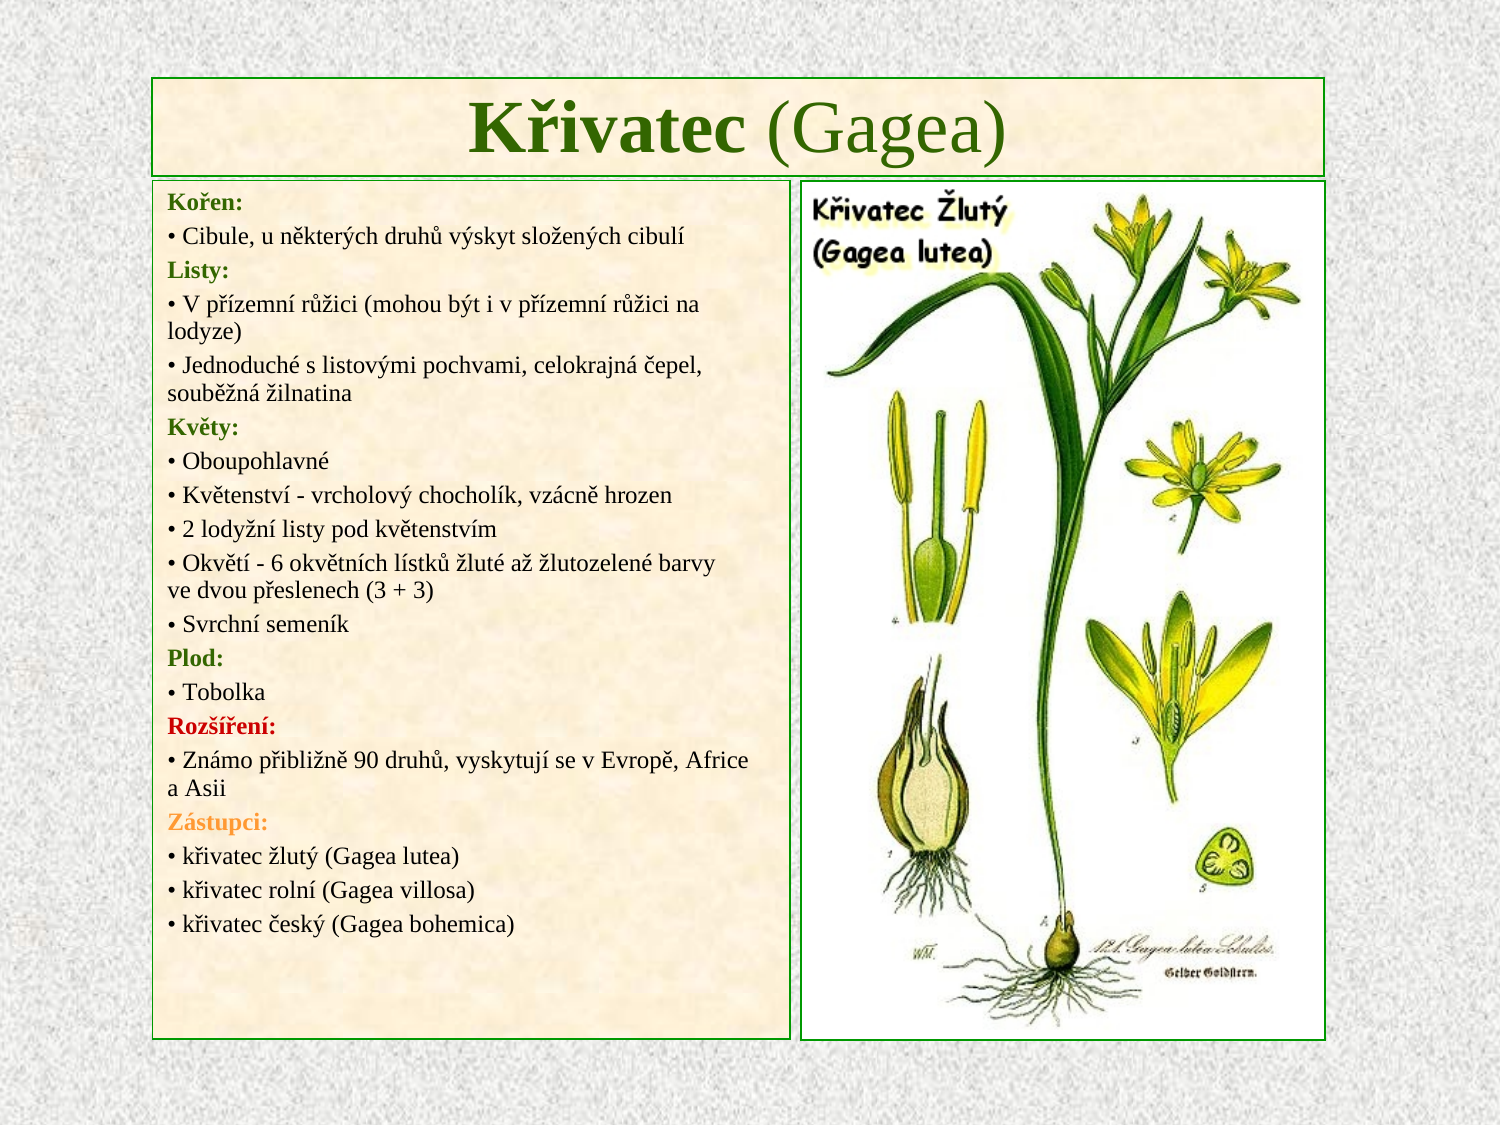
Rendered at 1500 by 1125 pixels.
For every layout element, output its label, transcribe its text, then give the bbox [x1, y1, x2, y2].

picture [0, 0, 1500, 1125]
text_box Kořen: Cibule, u některých druhů výskyt složených cibulí Listy: V přízemní růžici (mohou být i v přízemní růžici na lodyze) Jednoduché s listovými pochvami, celokrajná čepel, souběžná žilnatina Květy: Oboupohlavné Květenství - vrcholový chocholík, vzácně hrozen 2 lodyžní listy pod květenstvím Okvětí - 6 okvětních lístků žluté až žlutozelené barvy ve dvou přeslenech (3 + 3) Svrchní semeník Plod: Tobolka Rozšíření: Známo přibližně 90 druhů, vyskytují se v Evropě, Africe a Asii Zástupci: křivatec žlutý (Gagea lutea) křivatec rolní (Gagea villosa) křivatec český (Gagea bohemica) [152, 180, 790, 1040]
title Křivatec (Gagea) [152, 77, 1324, 176]
